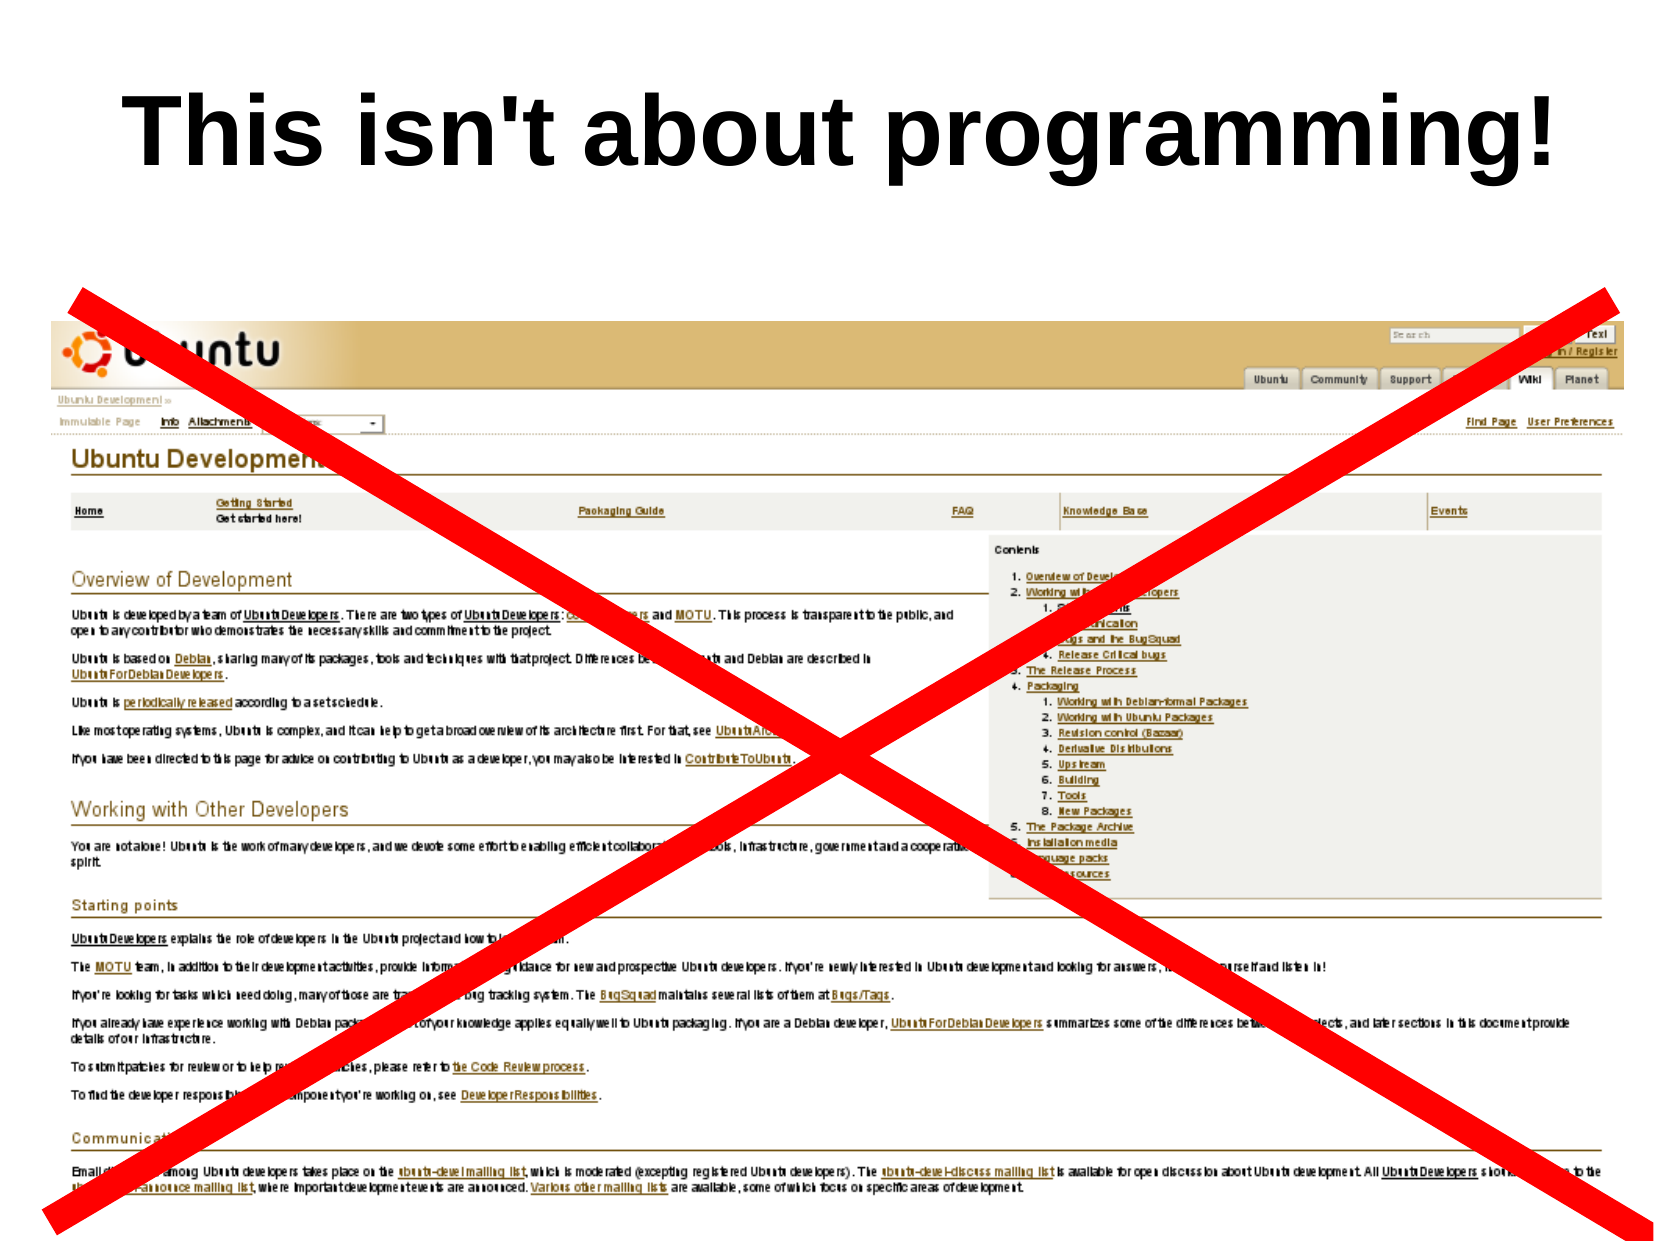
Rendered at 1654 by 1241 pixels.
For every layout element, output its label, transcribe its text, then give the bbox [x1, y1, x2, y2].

picture [51, 321, 809, 1200]
picture [871, 321, 1624, 1200]
picture [119, 774, 1555, 1200]
text_box This isn't about programming! [102, 63, 1580, 199]
picture [142, 321, 1545, 737]
